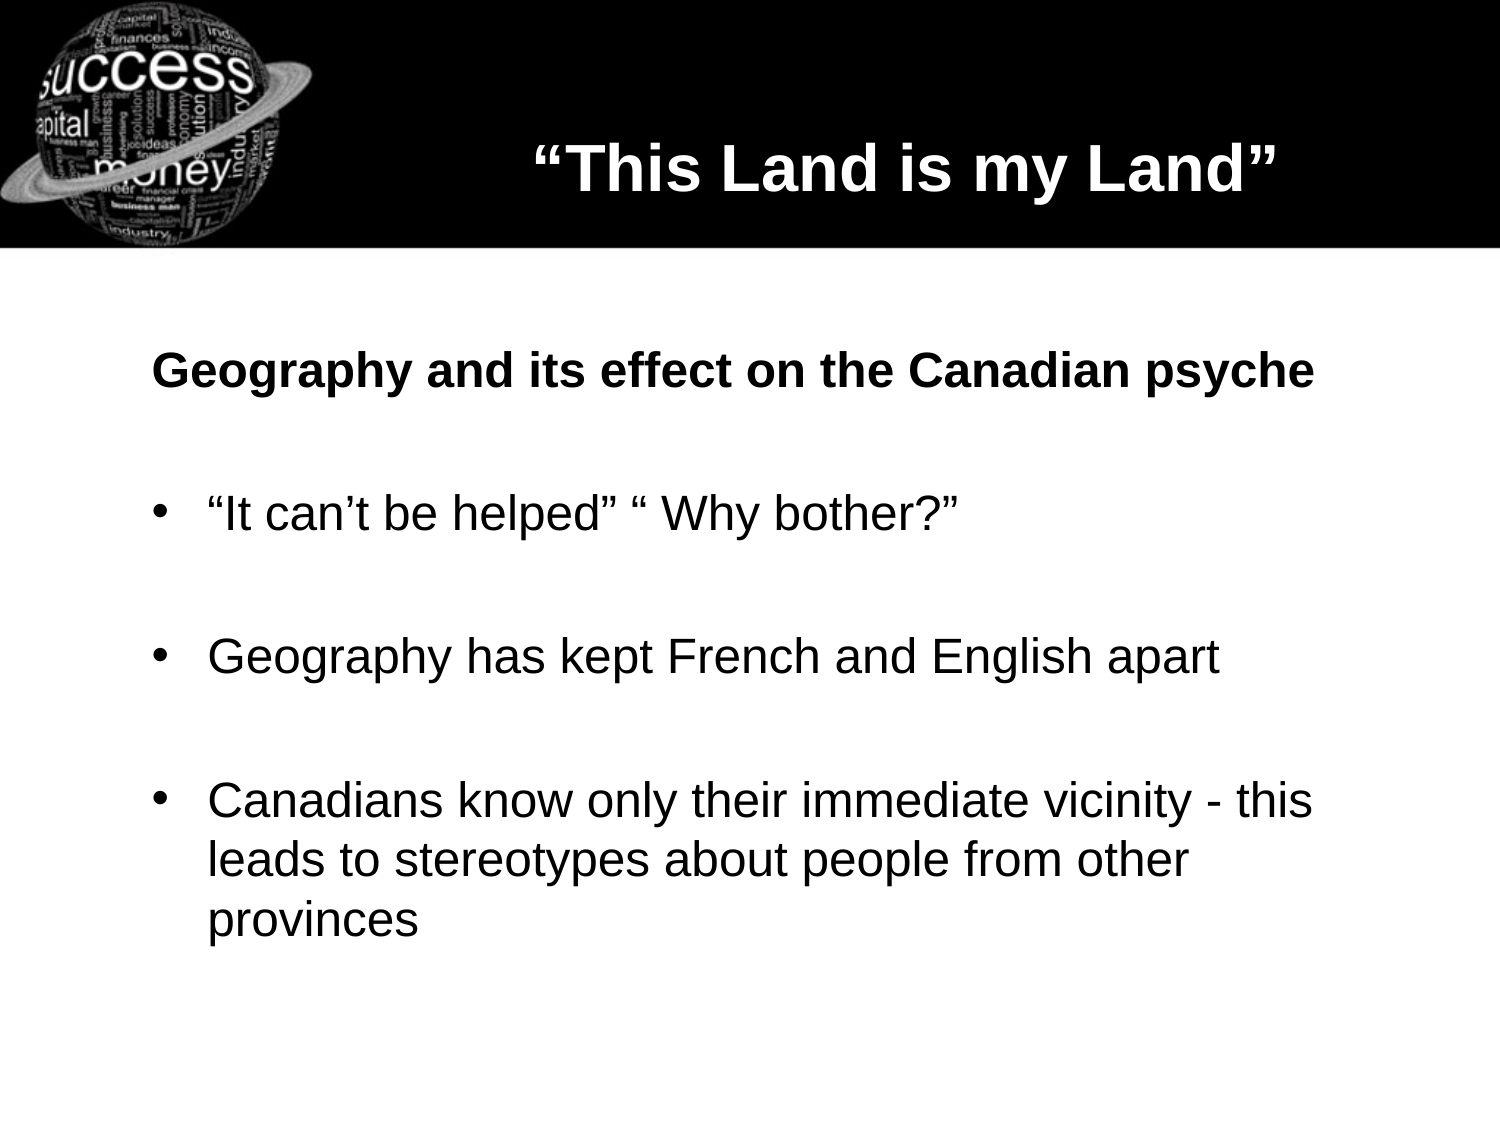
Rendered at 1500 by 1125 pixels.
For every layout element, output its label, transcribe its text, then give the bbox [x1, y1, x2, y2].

picture [0, 0, 1500, 1125]
list Geography and its effect on the Canadian psyche “It can’t be helped” “ Why bother?” Geography has kept French and English apart Canadians know only their immediate vicinity - this leads to stereotypes about people from other provinces [136, 330, 1384, 960]
title “This Land is my Land” [318, 12, 1494, 238]
